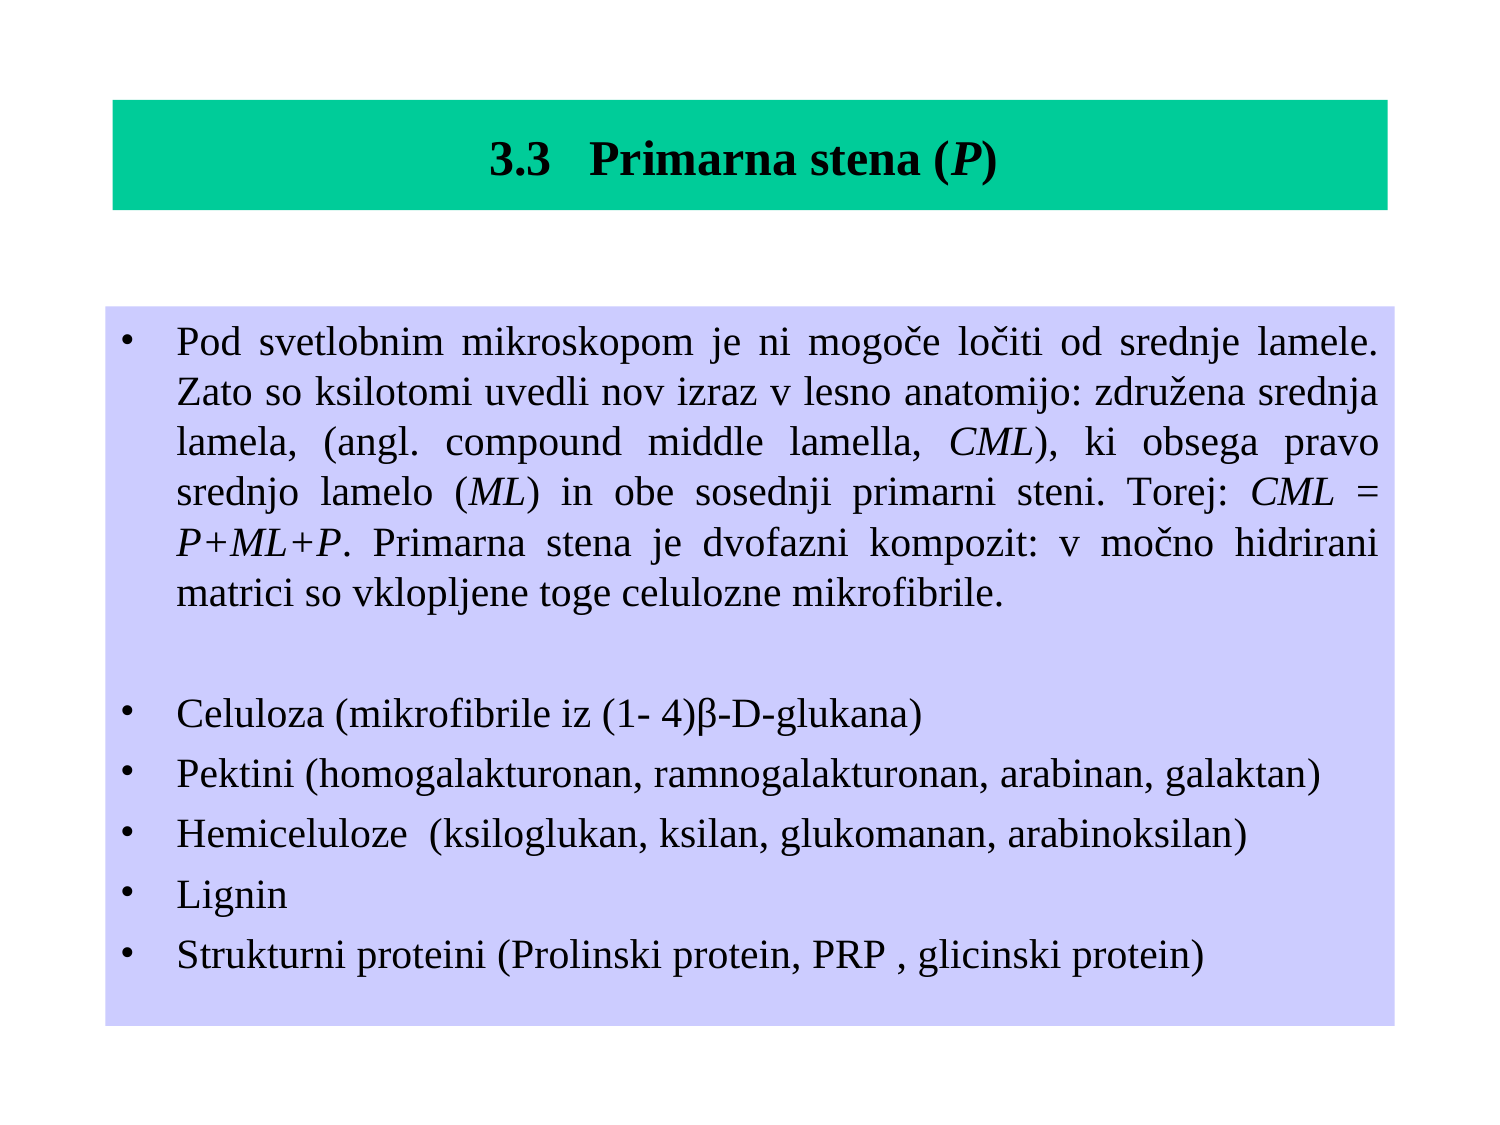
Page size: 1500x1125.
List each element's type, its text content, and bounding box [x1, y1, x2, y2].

title 3.3 Primarna stena (P) [112, 99, 1388, 211]
list Pod svetlobnim mikroskopom je ni mogoče ločiti od srednje lamele. Zato so ksilotomi uvedli nov izraz v lesno anatomijo: združena srednja lamela, (angl. compound middle lamella, CML), ki obsega pravo srednjo lamelo (ML) in obe sosednji primarni steni. Torej: CML = P+ML+P. Primarna stena je dvofazni kompozit: v močno hidrirani matrici so vklopljene toge celulozne mikrofibrile. Celuloza (mikrofibrile iz (1- 4)β-D-glukana) Pektini (homogalakturonan, ramnogalakturonan, arabinan, galaktan) Hemiceluloze (ksiloglukan, ksilan, glukomanan, arabinoksilan) Lignin Strukturni proteini (Prolinski protein, PRP , glicinski protein) [105, 306, 1395, 1026]
